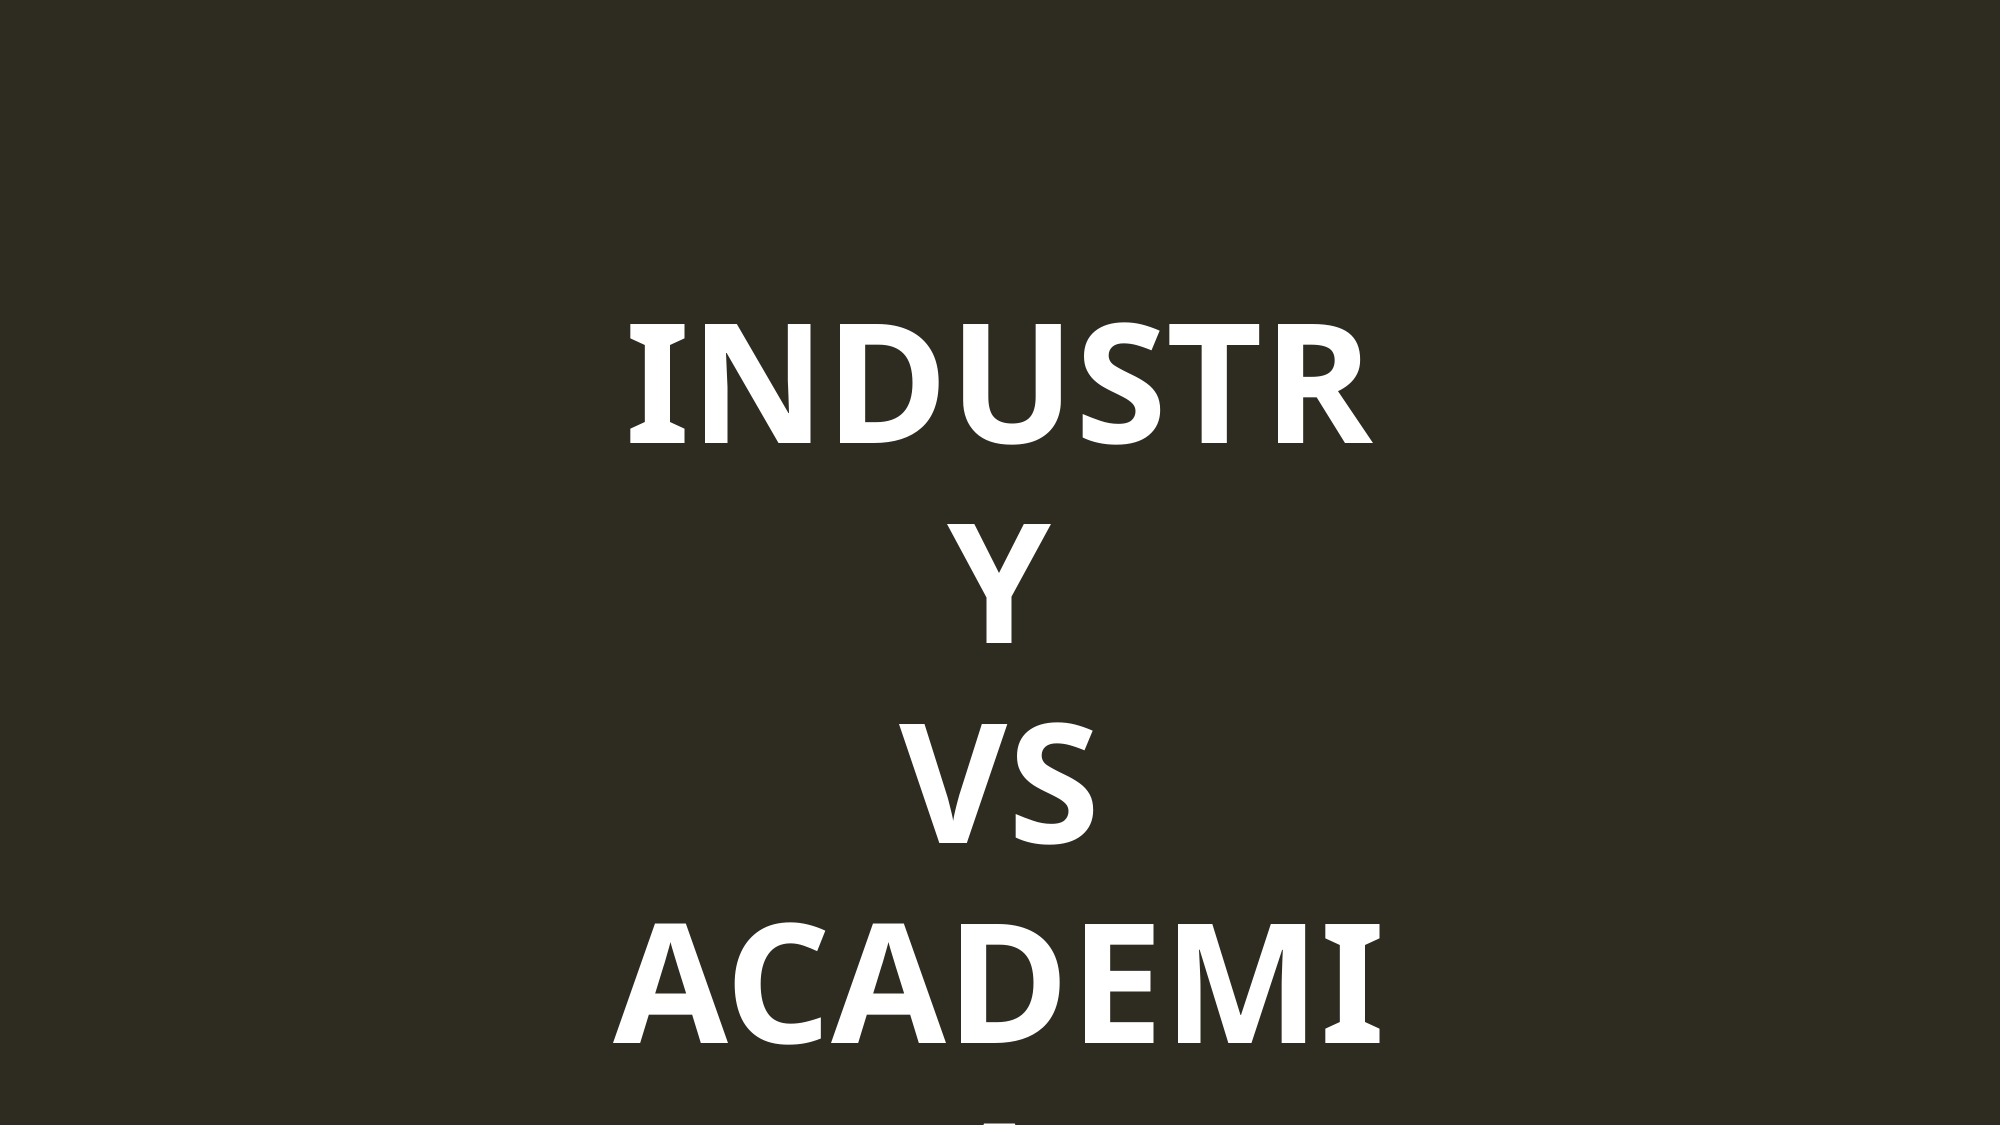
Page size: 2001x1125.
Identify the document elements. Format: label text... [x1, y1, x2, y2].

text_box INDUSTRY VS ACADEMIA [584, 269, 1416, 891]
